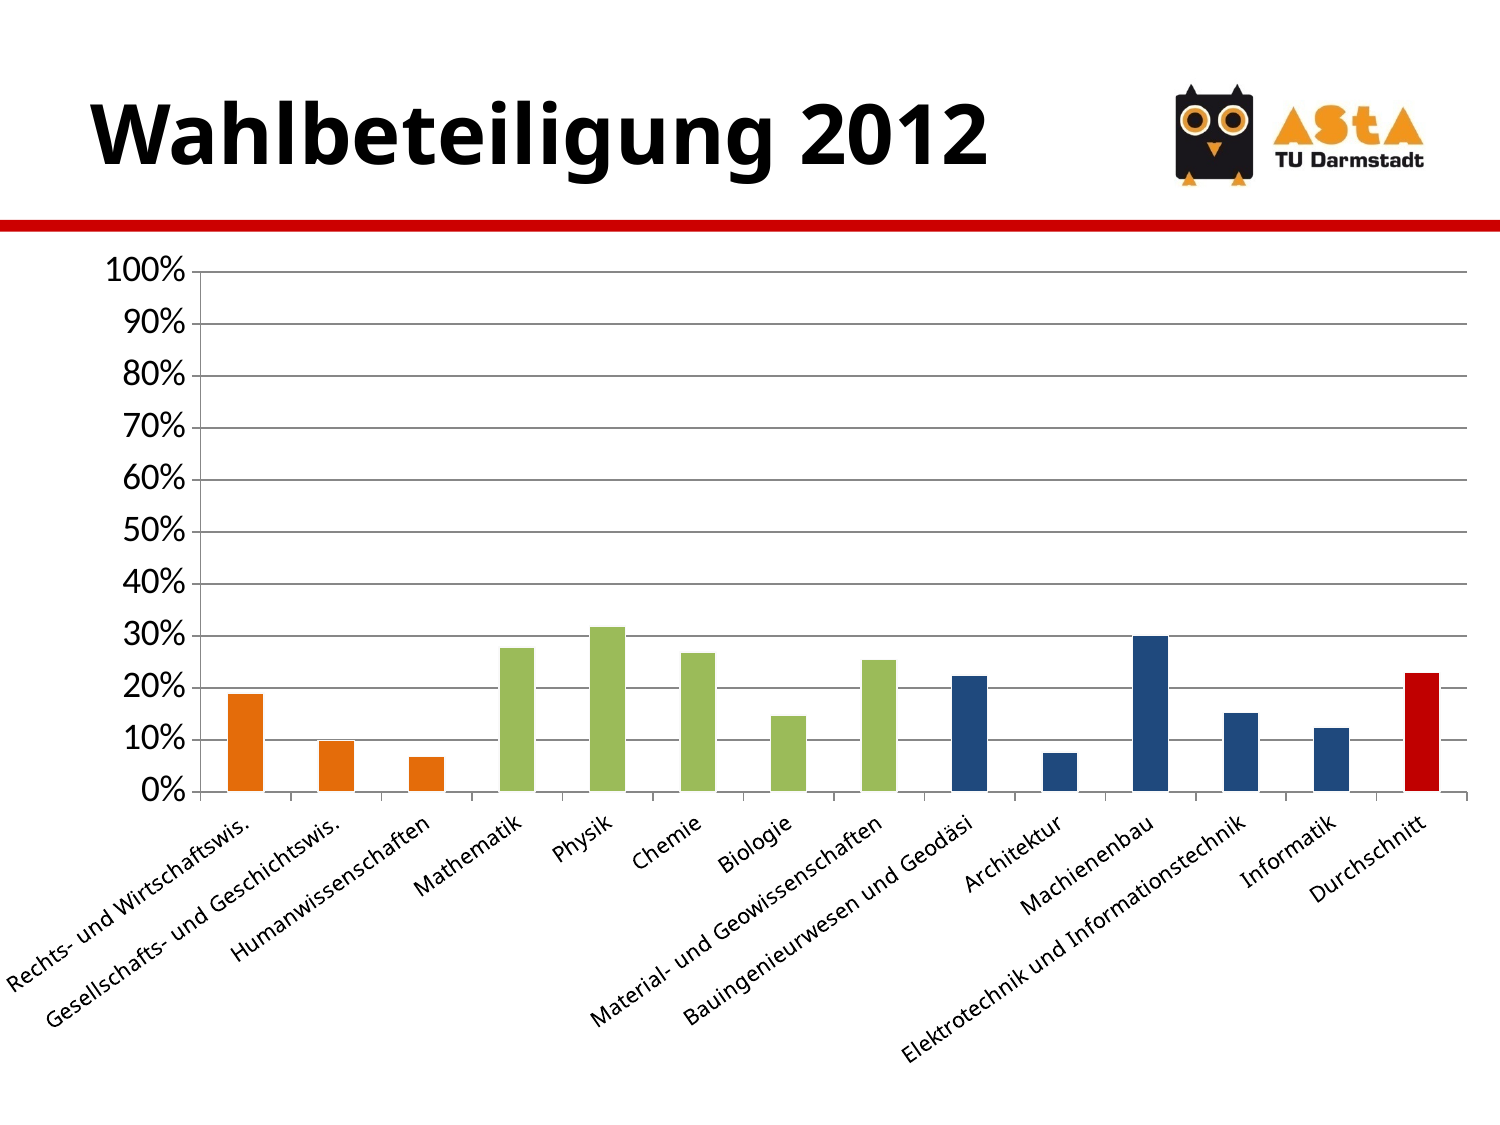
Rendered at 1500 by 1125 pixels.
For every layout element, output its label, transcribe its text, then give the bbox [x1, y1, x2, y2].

chart [0, 231, 1500, 1125]
title Wahlbeteiligung 2012 [75, 66, 1152, 197]
picture [1163, 78, 1434, 190]
